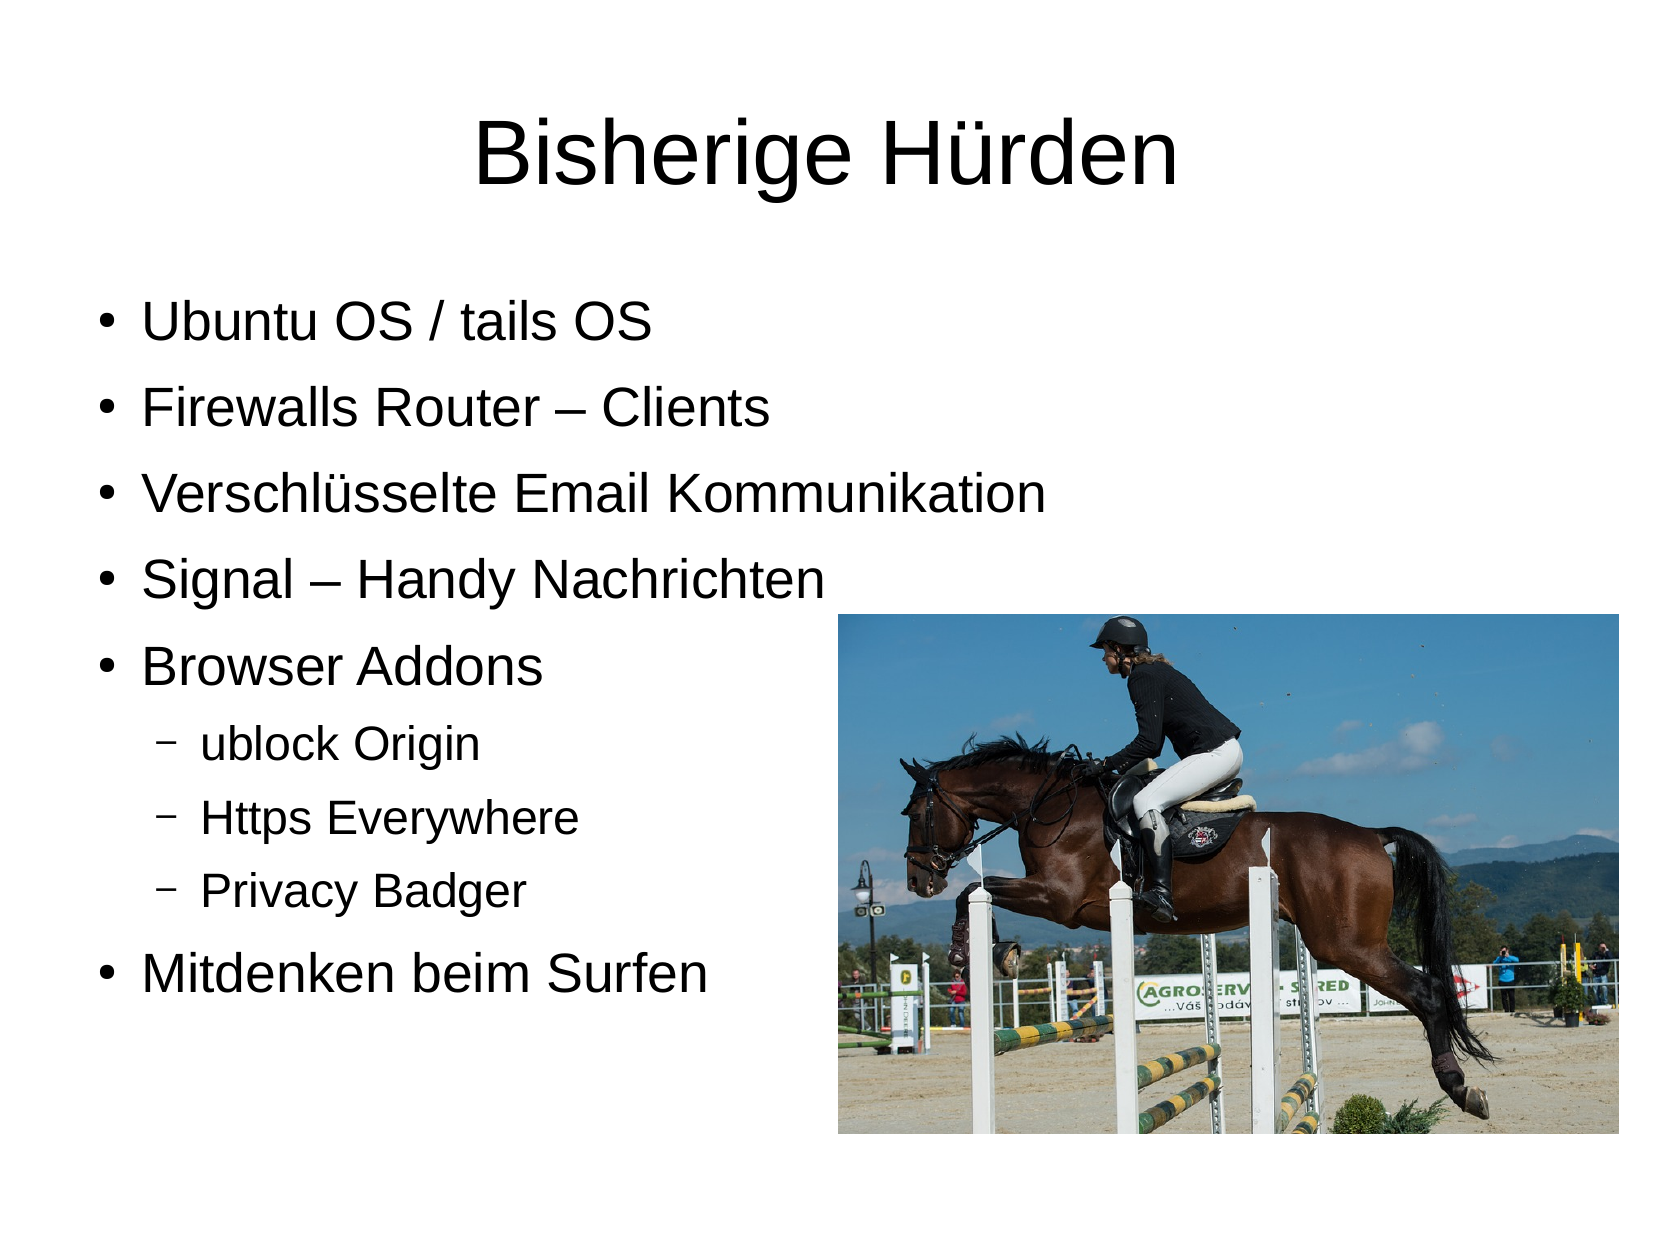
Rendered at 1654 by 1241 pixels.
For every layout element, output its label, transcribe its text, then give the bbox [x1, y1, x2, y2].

list Ubuntu OS / tails OS Firewalls Router – Clients Verschlüsselte Email Kommunikation Signal – Handy Nachrichten Browser Addons ublock Origin Https Everywhere Privacy Badger Mitdenken beim Surfen [82, 290, 1571, 1010]
picture [838, 614, 1619, 1134]
title Bisherige Hürden [82, 49, 1571, 257]
